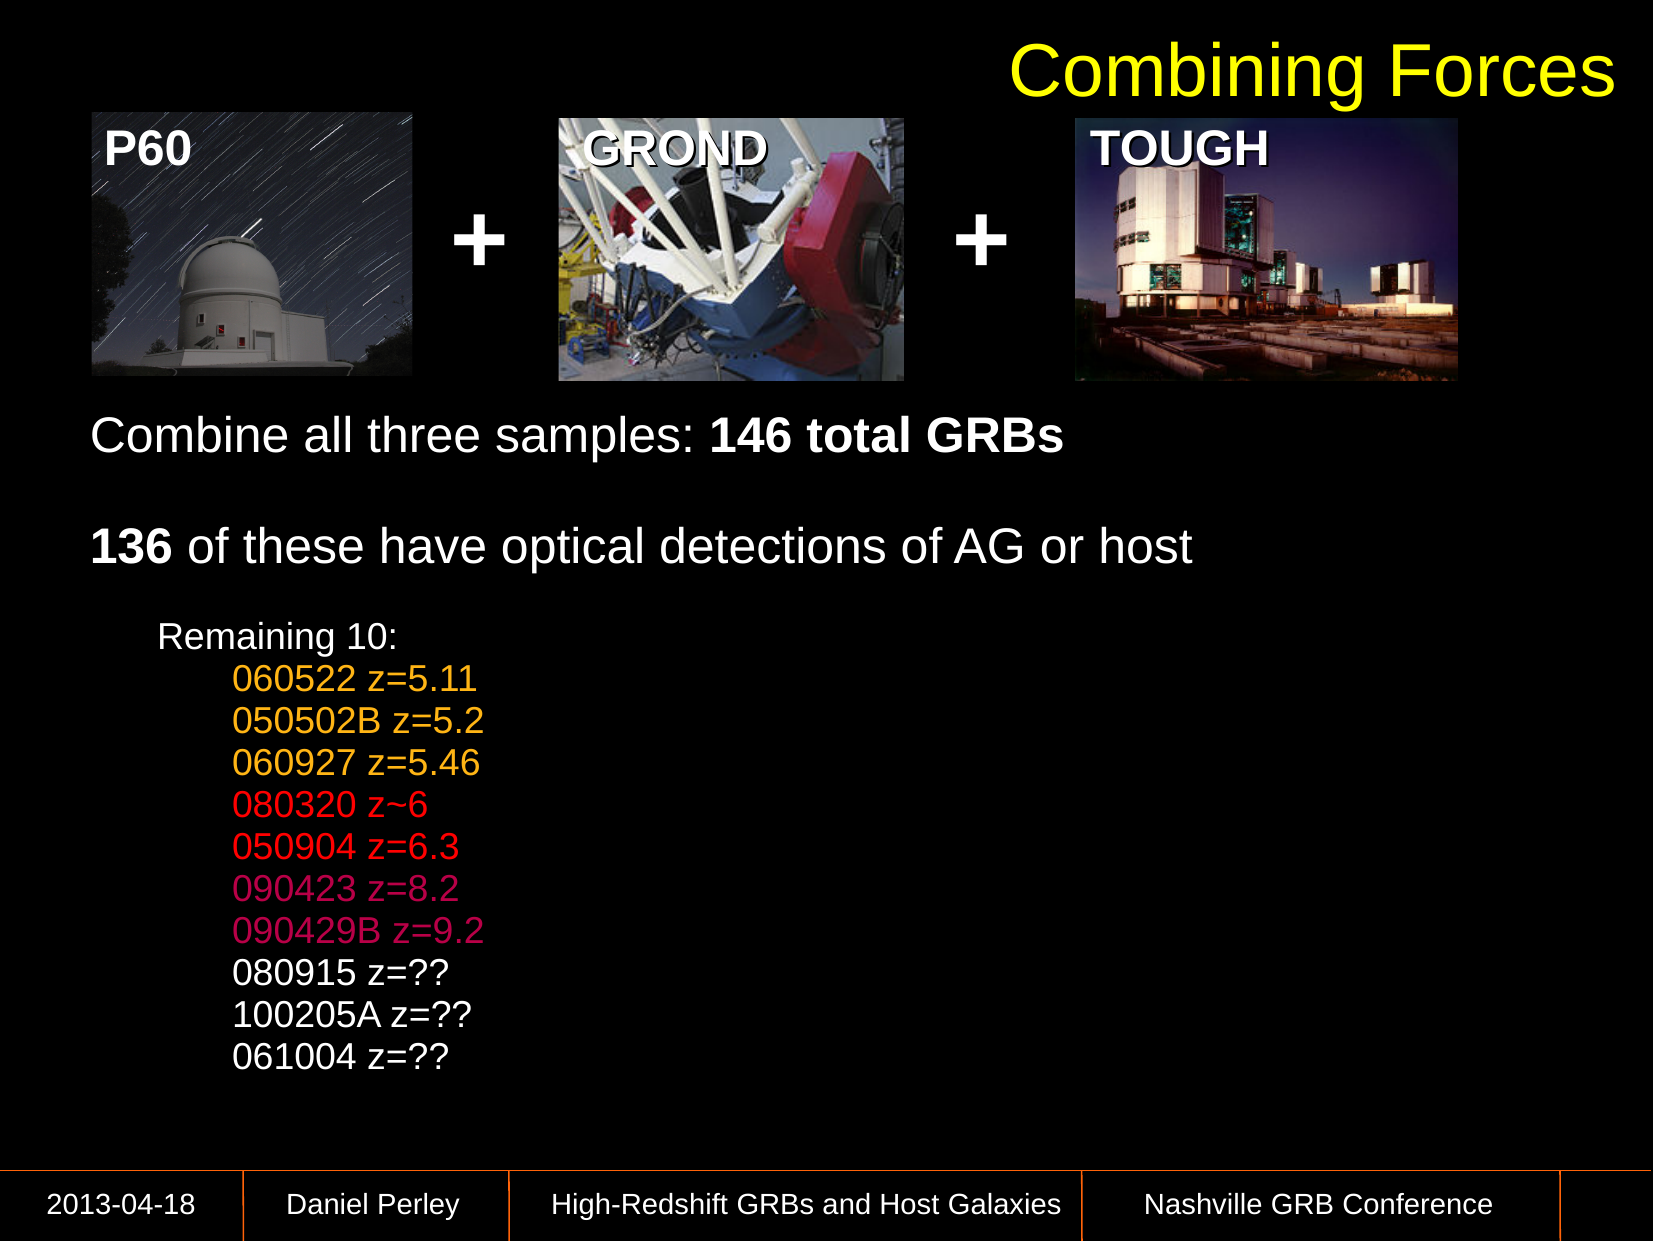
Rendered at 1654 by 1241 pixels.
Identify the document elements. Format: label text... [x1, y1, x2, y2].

text_box TOUGH [1075, 112, 1296, 184]
title Combining Forces [262, 27, 1618, 114]
picture [1075, 118, 1458, 381]
text_box Remaining 10: 060522 z=5.11 050502B z=5.2 060927 z=5.46 080320 z~6 050904 z=6.3 090423 z=8.2 090429B z=9.2 080915 z=?? 100205A z=?? 061004 z=?? [142, 607, 668, 1085]
text_box P60 [88, 112, 277, 184]
text_box + [938, 175, 1028, 303]
picture [91, 112, 413, 376]
text_box + [436, 175, 526, 303]
text_box GROND [567, 112, 788, 184]
text_box Combine all three samples: 146 total GRBs 136 of these have optical detections of AG or host [75, 399, 1388, 582]
picture [558, 118, 904, 381]
